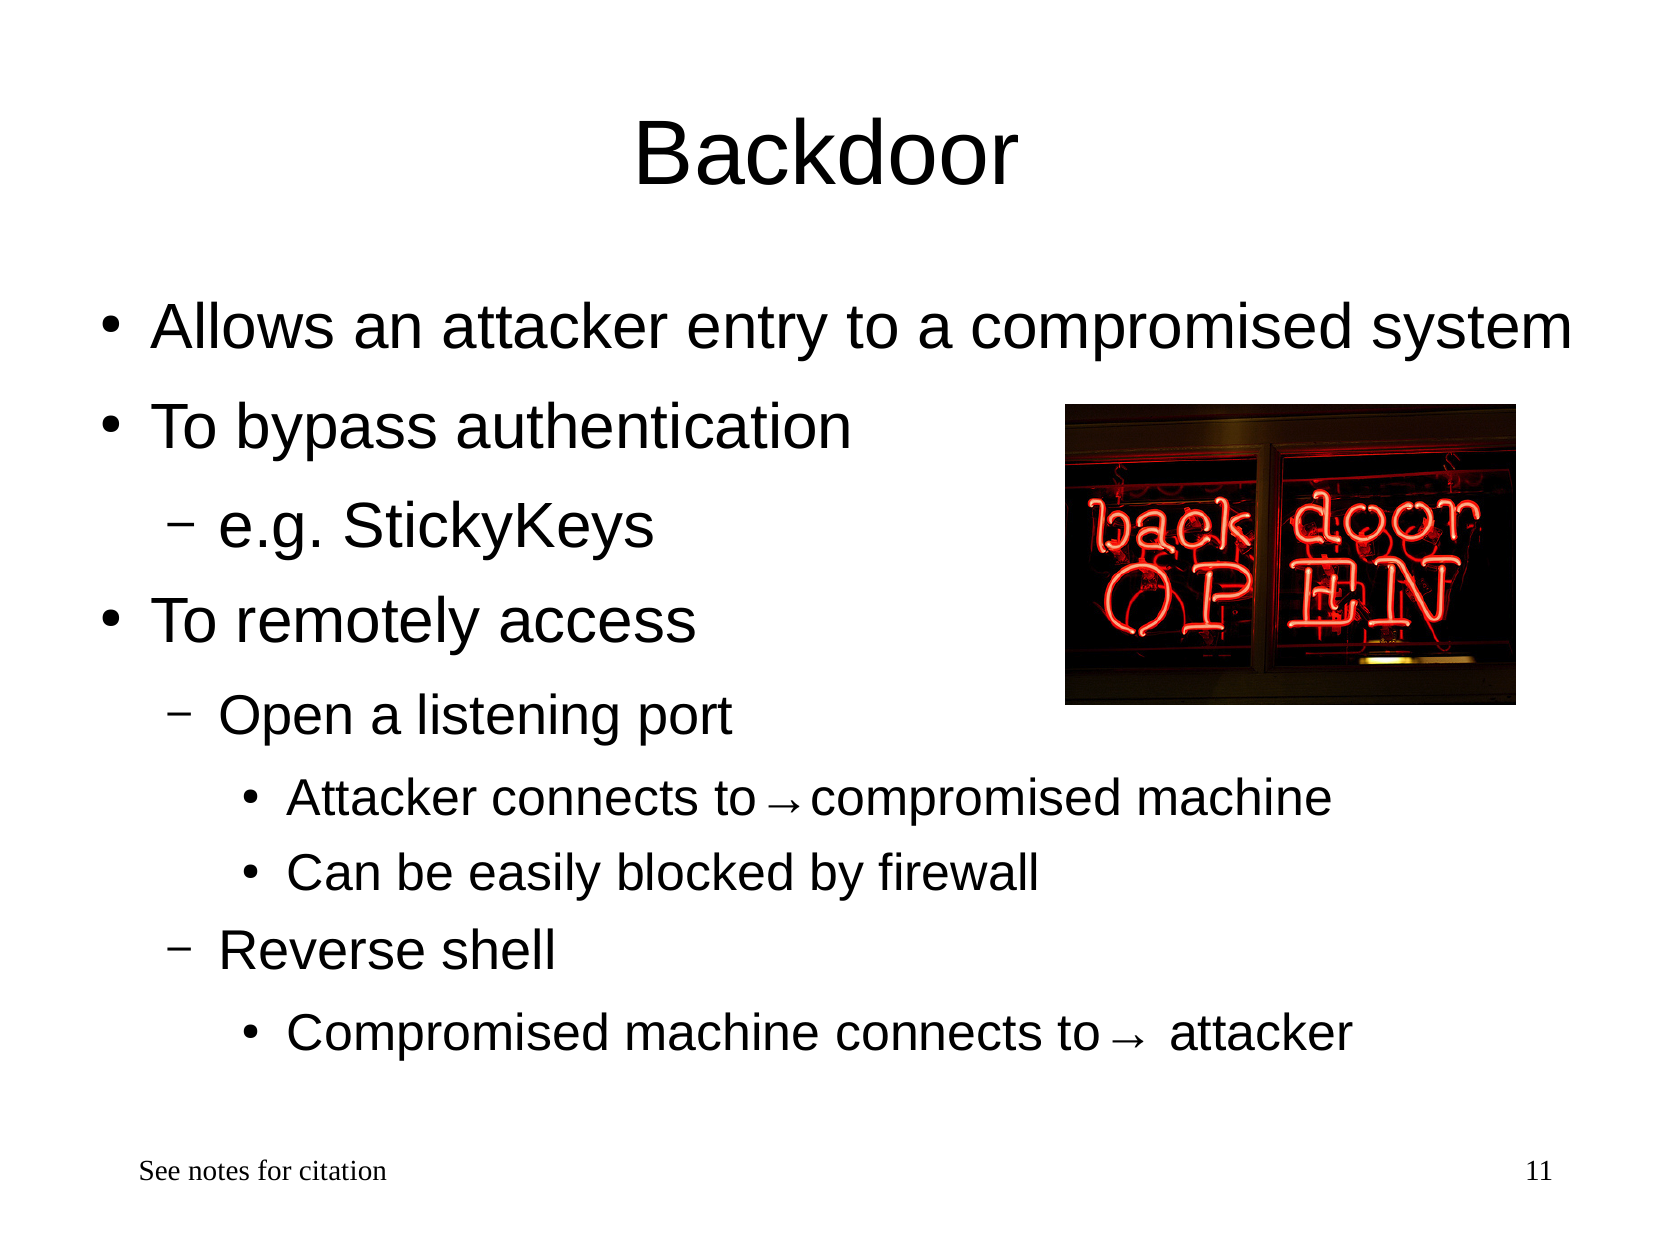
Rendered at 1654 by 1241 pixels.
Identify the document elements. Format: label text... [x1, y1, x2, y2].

list Allows an attacker entry to a compromised system To bypass authentication e.g. StickyKeys To remotely access Open a listening port Attacker connects to→compromised machine Can be easily blocked by firewall Reverse shell Compromised machine connects to→ attacker [82, 290, 1576, 1126]
title Backdoor [82, 49, 1571, 257]
picture [1065, 404, 1516, 706]
